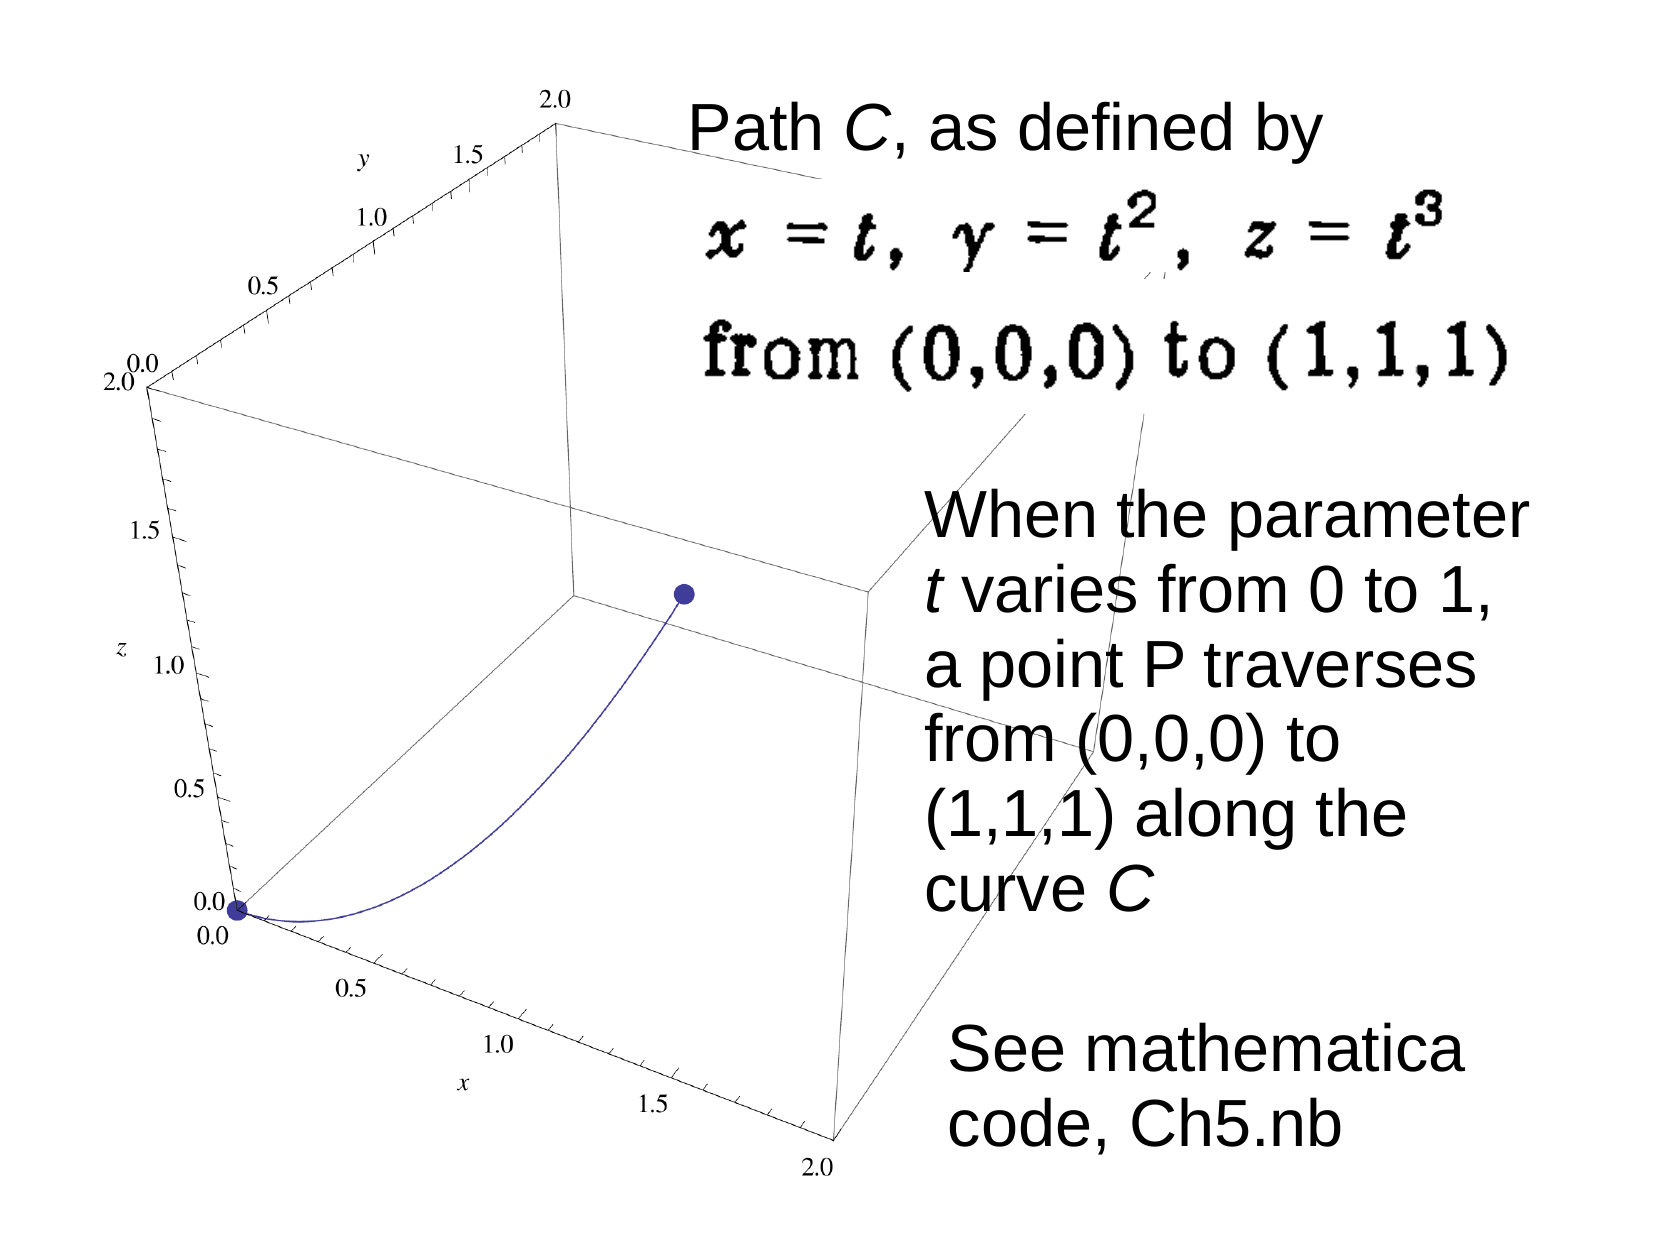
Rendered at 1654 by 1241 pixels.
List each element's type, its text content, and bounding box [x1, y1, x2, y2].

text_box Path C, as defined by [673, 82, 1512, 249]
text_box See mathematica code, Ch5.nb [933, 1003, 1583, 1169]
text_box When the parameter t varies from 0 to 1, a point P traverses from (0,0,0) to (1,1,1) along the curve C [909, 469, 1560, 934]
picture [35, 49, 1524, 1195]
